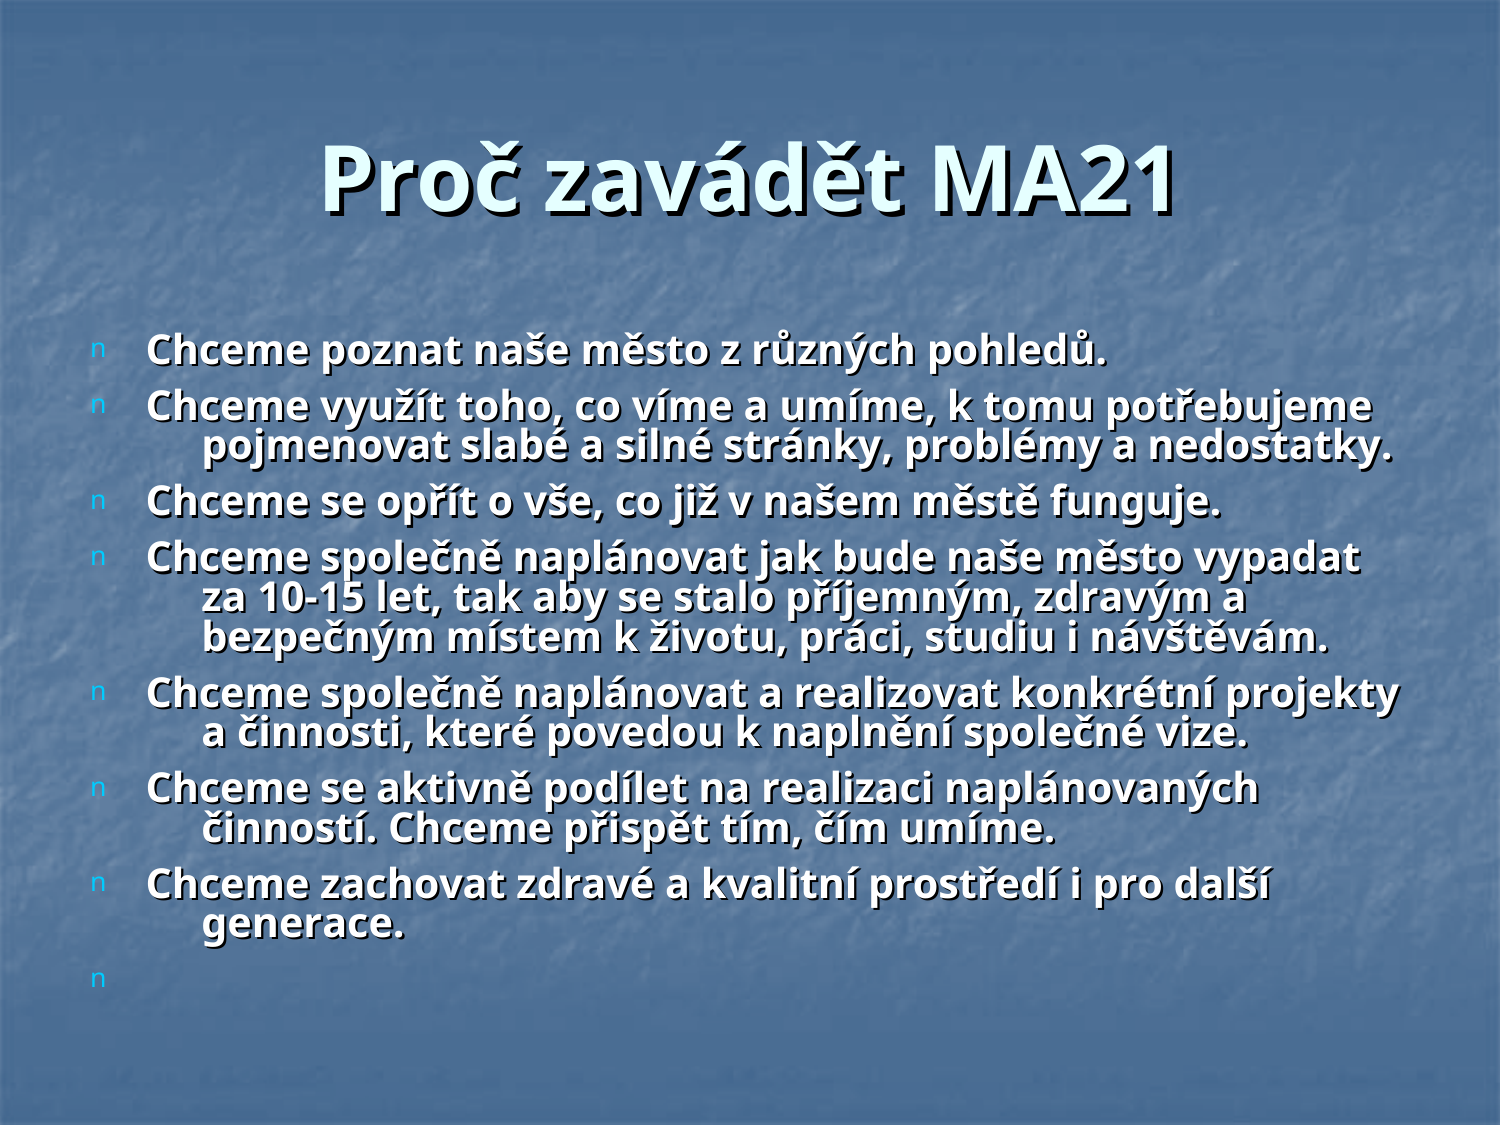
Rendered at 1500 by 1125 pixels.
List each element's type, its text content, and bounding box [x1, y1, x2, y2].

title Proč zavádět MA21 [75, 62, 1426, 288]
list Chceme poznat naše město z různých pohledů. Chceme využít toho, co víme a umíme, k tomu potřebujeme pojmenovat slabé a silné stránky, problémy a nedostatky. Chceme se opřít o vše, co již v našem městě funguje. Chceme společně naplánovat jak bude naše město vypadat za 10-15 let, tak aby se stalo příjemným, zdravým a bezpečným místem k životu, práci, studiu i návštěvám. Chceme společně naplánovat a realizovat konkrétní projekty a činnosti, které povedou k naplnění společné vize. Chceme se aktivně podílet na realizaci naplánovaných činností. Chceme přispět tím, čím umíme. Chceme zachovat zdravé a kvalitní prostředí i pro další generace. [75, 324, 1426, 1000]
